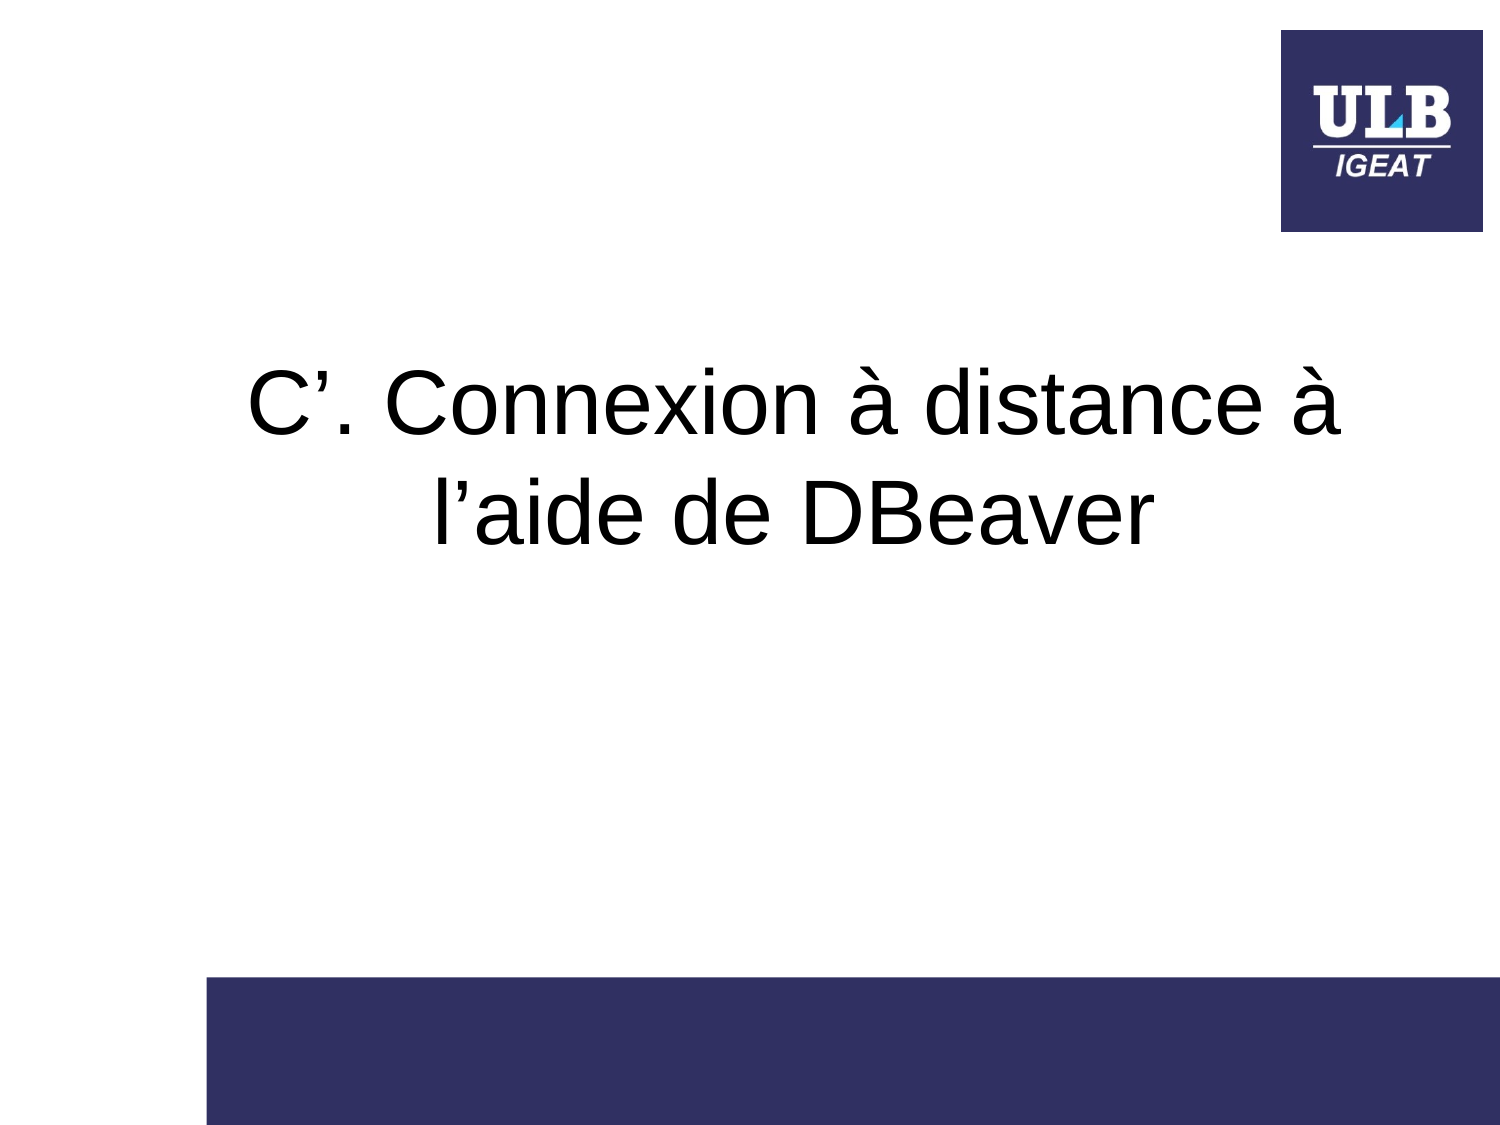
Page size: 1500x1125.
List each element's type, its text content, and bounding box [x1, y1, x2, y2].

picture [1281, 30, 1483, 232]
text_box C’. Connexion à distance à l’aide de DBeaver [236, 231, 1353, 894]
